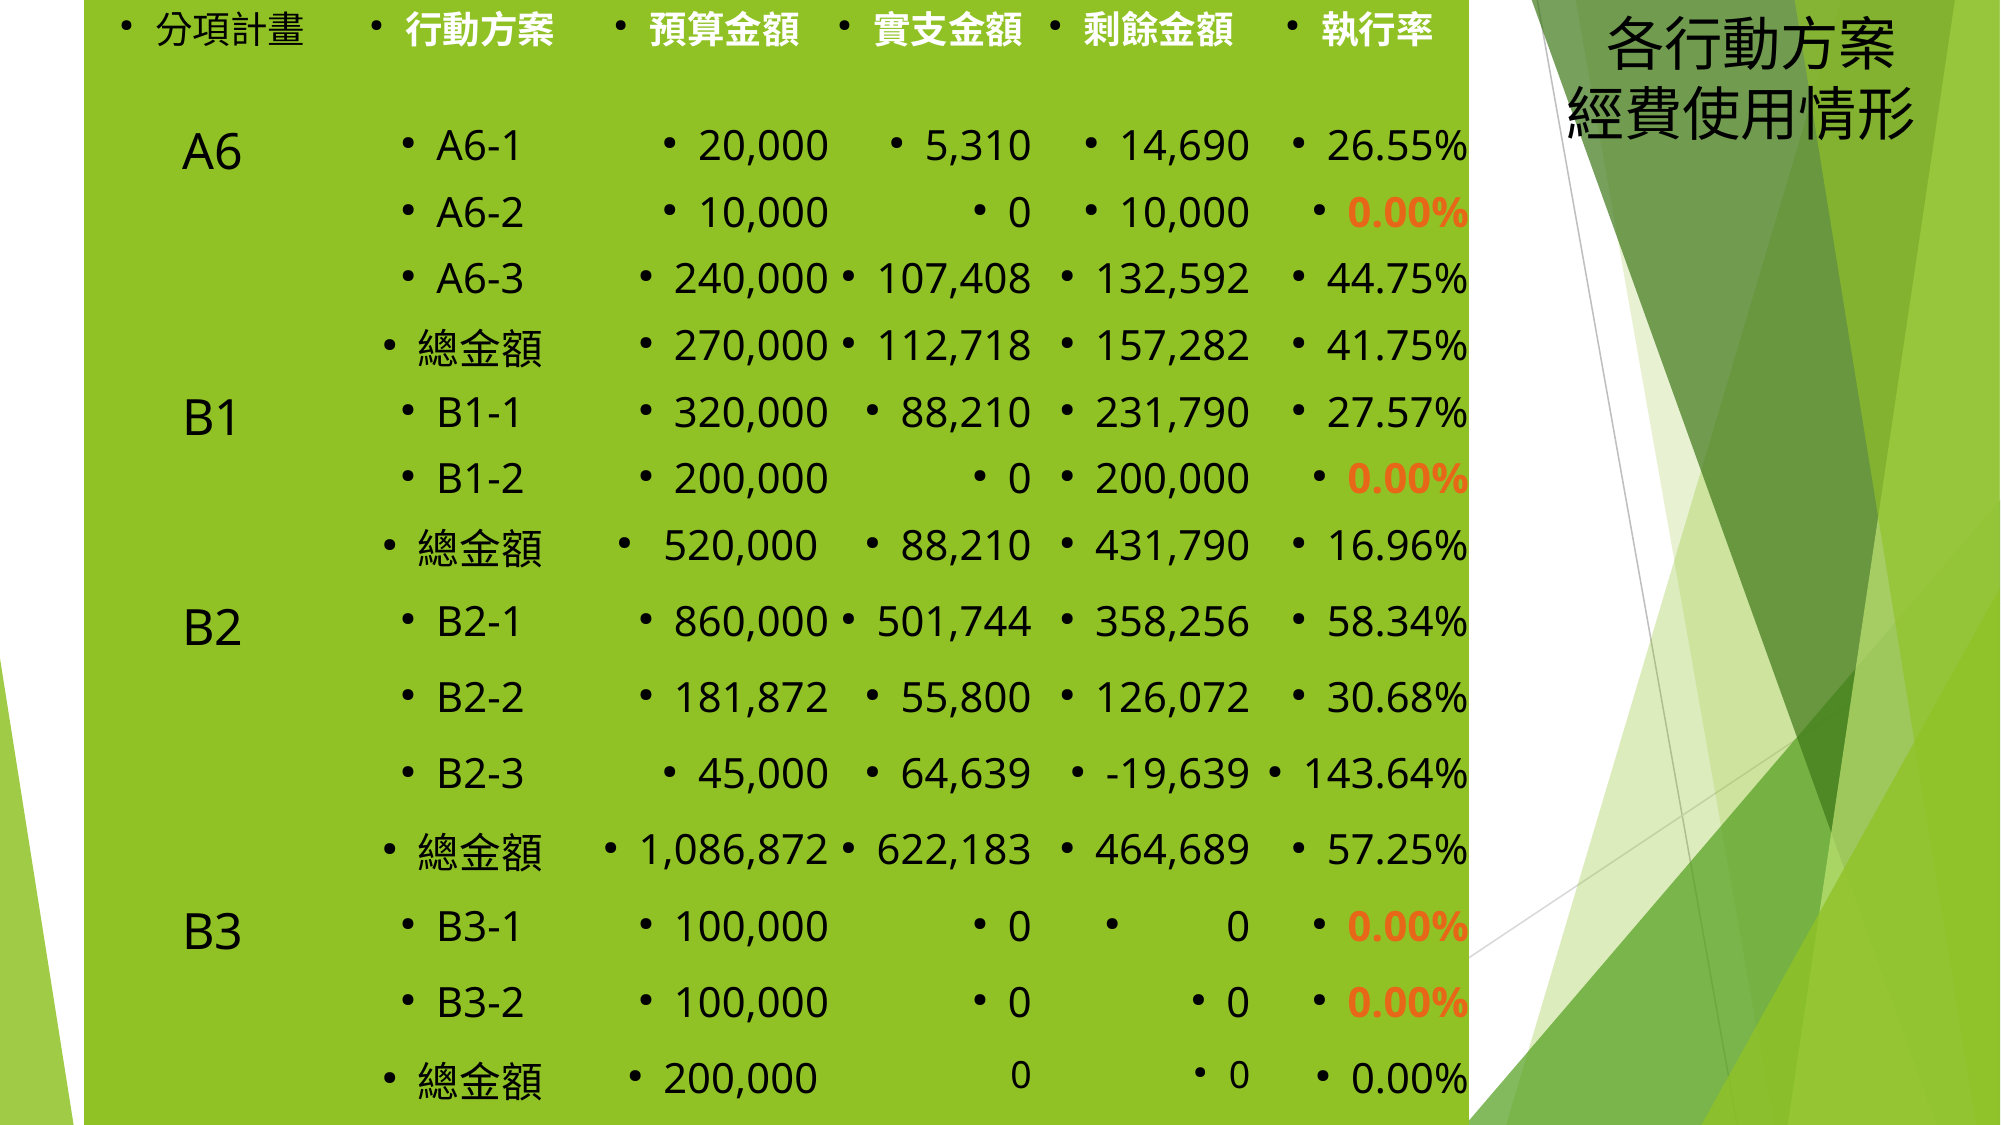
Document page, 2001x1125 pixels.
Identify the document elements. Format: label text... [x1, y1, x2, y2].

table_cell 0 [829, 1049, 1032, 1125]
table_cell B2 [84, 592, 341, 896]
table_cell 520,000 [585, 516, 829, 592]
table_cell 100,000 [585, 896, 829, 972]
table_cell 143.64% [1250, 744, 1469, 820]
table_cell 200,000 [1032, 449, 1250, 516]
table_cell 16.96% [1250, 516, 1469, 592]
table_cell 100,000 [585, 972, 829, 1049]
table_cell 200,000 [585, 1049, 829, 1125]
table_cell 0 [829, 896, 1032, 972]
text_box 各行動方案 經費使用情形 [1551, 0, 1961, 157]
table_cell 0.00% [1250, 896, 1469, 972]
table_cell 0.00% [1250, 972, 1469, 1049]
table_cell 126,072 [1032, 668, 1250, 744]
table_cell -19,639 [1032, 744, 1250, 820]
table_cell 14,690 [1032, 116, 1250, 182]
table_cell 0 [829, 972, 1032, 1049]
table_cell 55,800 [829, 668, 1032, 744]
table_cell 1,086,872 [585, 820, 829, 896]
table_cell A6 [84, 116, 341, 382]
table_cell 181,872 [585, 668, 829, 744]
table_cell 431,790 [1032, 516, 1250, 592]
table_header 實支金額 [829, 0, 1032, 116]
table_cell B1-2 [341, 449, 585, 516]
table_cell 320,000 [585, 382, 829, 449]
table_cell 64,639 [829, 744, 1032, 820]
table_cell B3 [84, 896, 341, 1125]
table_cell B3-2 [341, 972, 585, 1049]
table_cell 358,256 [1032, 592, 1250, 668]
table_cell 231,790 [1032, 382, 1250, 449]
table_cell A6-2 [341, 182, 585, 249]
table_cell 860,000 [585, 592, 829, 668]
table_cell 45,000 [585, 744, 829, 820]
table_cell 總金額 [341, 1049, 585, 1125]
table_cell 501,744 [829, 592, 1032, 668]
table_cell 總金額 [341, 820, 585, 896]
table_cell 0 [829, 449, 1032, 516]
table_cell 88,210 [829, 382, 1032, 449]
table_cell 157,282 [1032, 316, 1250, 382]
table_cell 0 [1032, 896, 1250, 972]
table_cell B2-1 [341, 592, 585, 668]
table_header 分項計畫 [84, 0, 341, 116]
table_cell 112,718 [829, 316, 1032, 382]
table_cell 20,000 [585, 116, 829, 182]
table_cell 10,000 [1032, 182, 1250, 249]
table_cell B1 [84, 382, 341, 592]
table_cell 107,408 [829, 249, 1032, 316]
table_cell 200,000 [585, 449, 829, 516]
table_cell 88,210 [829, 516, 1032, 592]
table_cell 0 [1032, 972, 1250, 1049]
table_cell B2-3 [341, 744, 585, 820]
table_cell 464,689 [1032, 820, 1250, 896]
table_cell 240,000 [585, 249, 829, 316]
table_cell B1-1 [341, 382, 585, 449]
table_cell 270,000 [585, 316, 829, 382]
table_cell 總金額 [341, 516, 585, 592]
table_cell 總金額 [341, 316, 585, 382]
table_cell 0.00% [1250, 1049, 1469, 1125]
table_cell B3-1 [341, 896, 585, 972]
table_cell 0 [829, 182, 1032, 249]
table_header 執行率 [1250, 0, 1469, 116]
table_cell 132,592 [1032, 249, 1250, 316]
table_cell 0.00% [1250, 182, 1469, 249]
table_cell 58.34% [1250, 592, 1469, 668]
table_cell 44.75% [1250, 249, 1469, 316]
table_cell 41.75% [1250, 316, 1469, 382]
table_cell 0.00% [1250, 449, 1469, 516]
table_header 預算金額 [585, 0, 829, 116]
table_cell A6-1 [341, 116, 585, 182]
table_cell 5,310 [829, 116, 1032, 182]
table_cell 27.57% [1250, 382, 1469, 449]
table_header 剩餘金額 [1032, 0, 1250, 116]
table_cell 26.55% [1250, 116, 1469, 182]
table_cell 57.25% [1250, 820, 1469, 896]
table_cell A6-3 [341, 249, 585, 316]
table_cell 622,183 [829, 820, 1032, 896]
table_cell B2-2 [341, 668, 585, 744]
table_header 行動方案 [341, 0, 585, 116]
table_cell 10,000 [585, 182, 829, 249]
table_cell 0 [1032, 1049, 1250, 1125]
table_cell 30.68% [1250, 668, 1469, 744]
